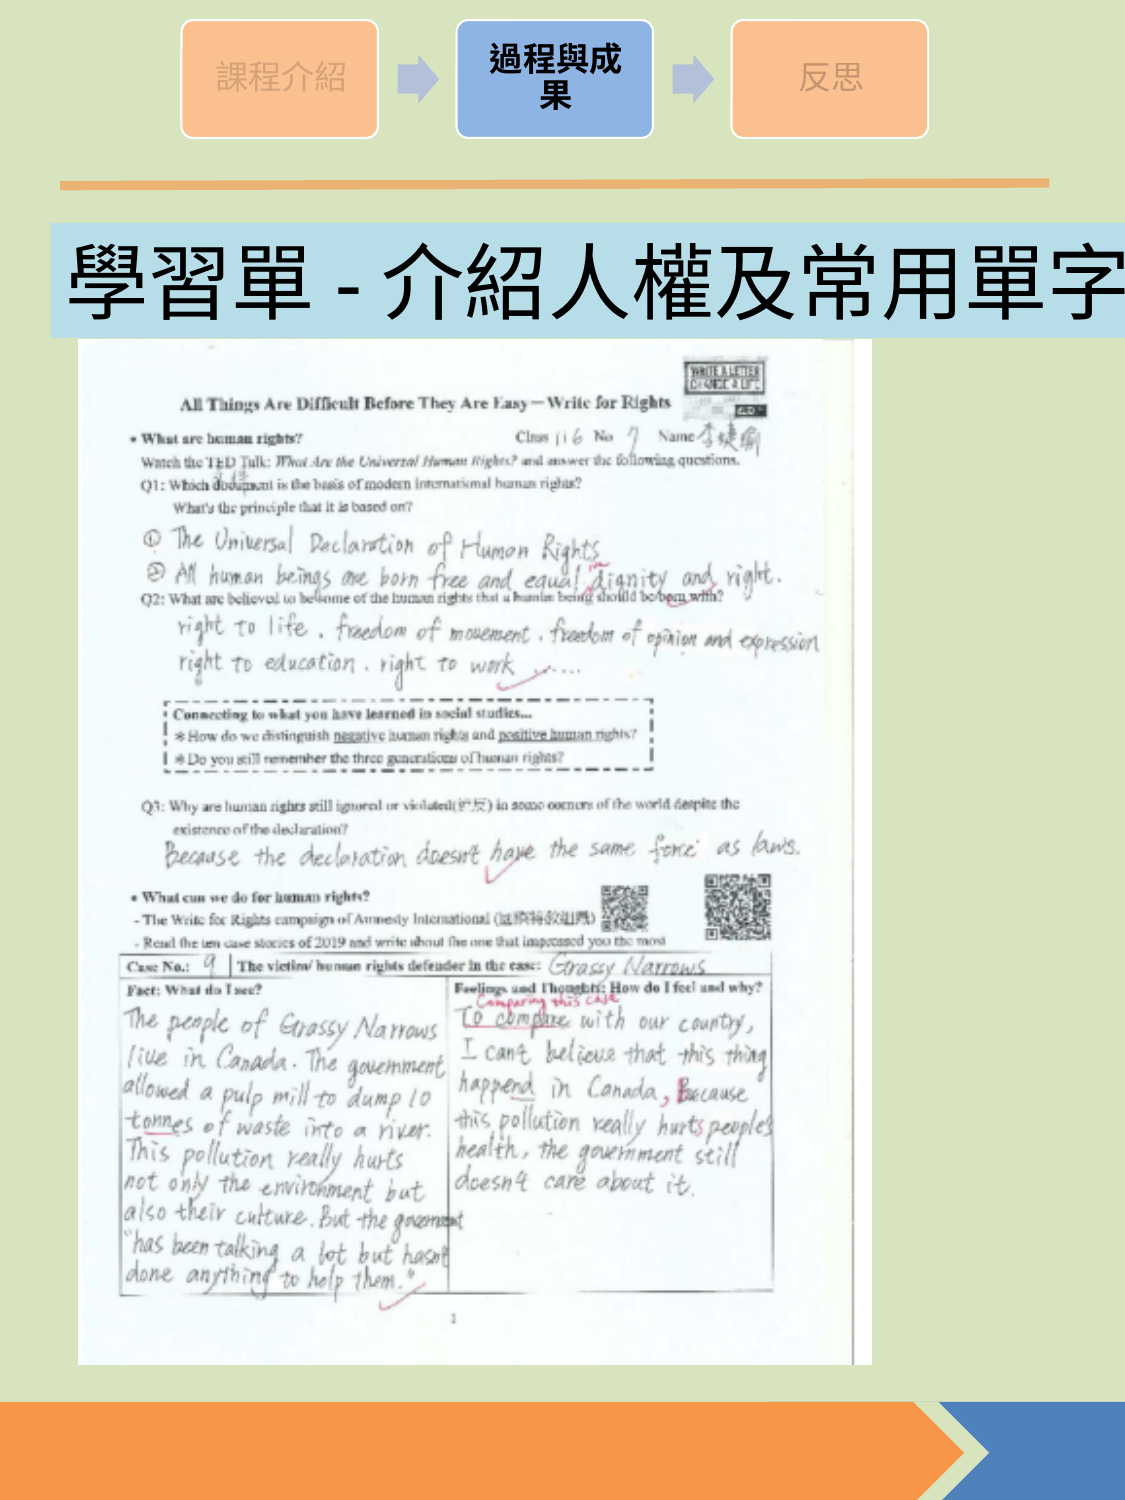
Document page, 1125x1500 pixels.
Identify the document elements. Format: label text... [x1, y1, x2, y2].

text_box [672, 54, 715, 104]
picture [78, 339, 872, 1365]
text_box 反思 [731, 20, 929, 138]
text_box 過程與成果 [456, 20, 654, 138]
text_box 學習單-介紹人權及常用單字 [50, 222, 1125, 338]
text_box [397, 54, 440, 104]
text_box 課程介紹 [181, 20, 378, 138]
